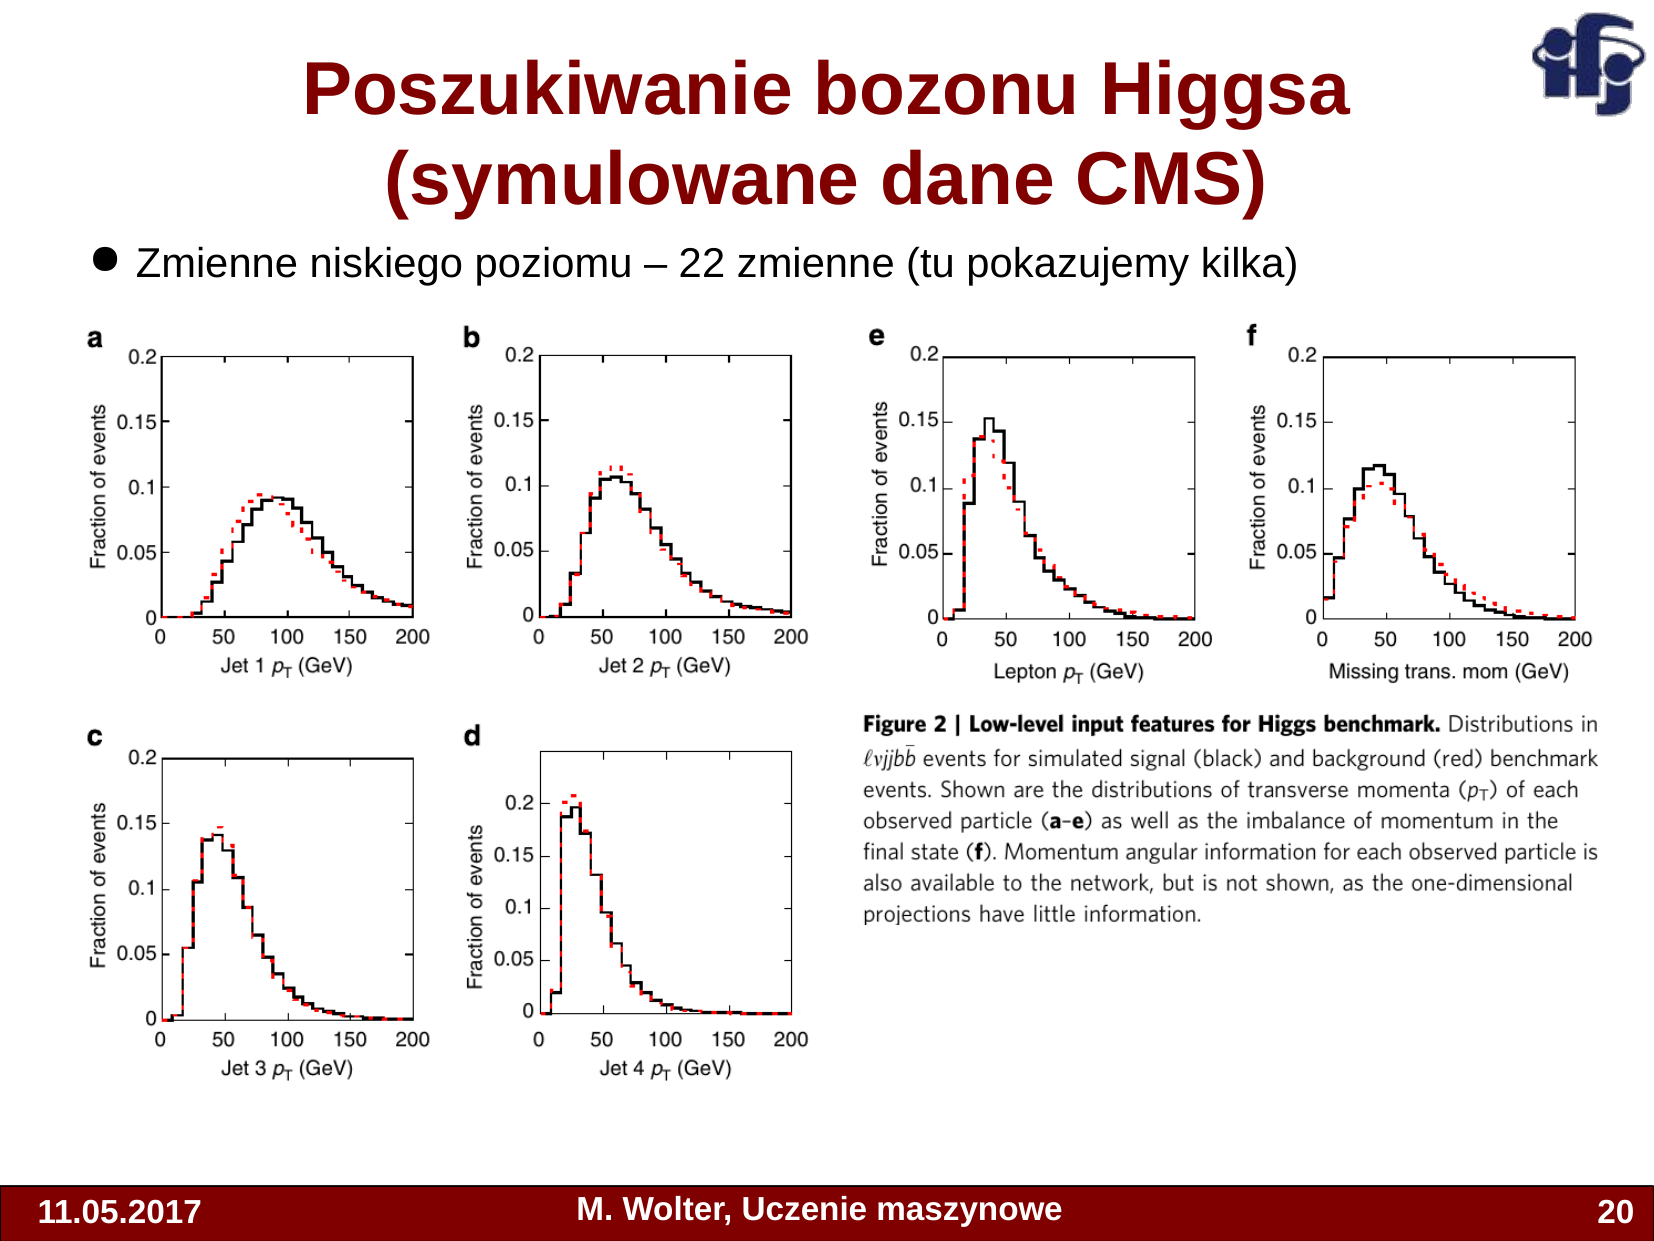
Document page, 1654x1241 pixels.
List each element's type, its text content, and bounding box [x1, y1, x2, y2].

picture [855, 314, 1609, 925]
picture [1525, 0, 1654, 129]
title Poszukiwanie bozonu Higgsa (symulowane dane CMS) [82, 25, 1571, 233]
list Zmienne niskiego poziomu – 22 zmienne (tu pokazujemy kilka) [88, 236, 1577, 1152]
picture [60, 314, 822, 1096]
